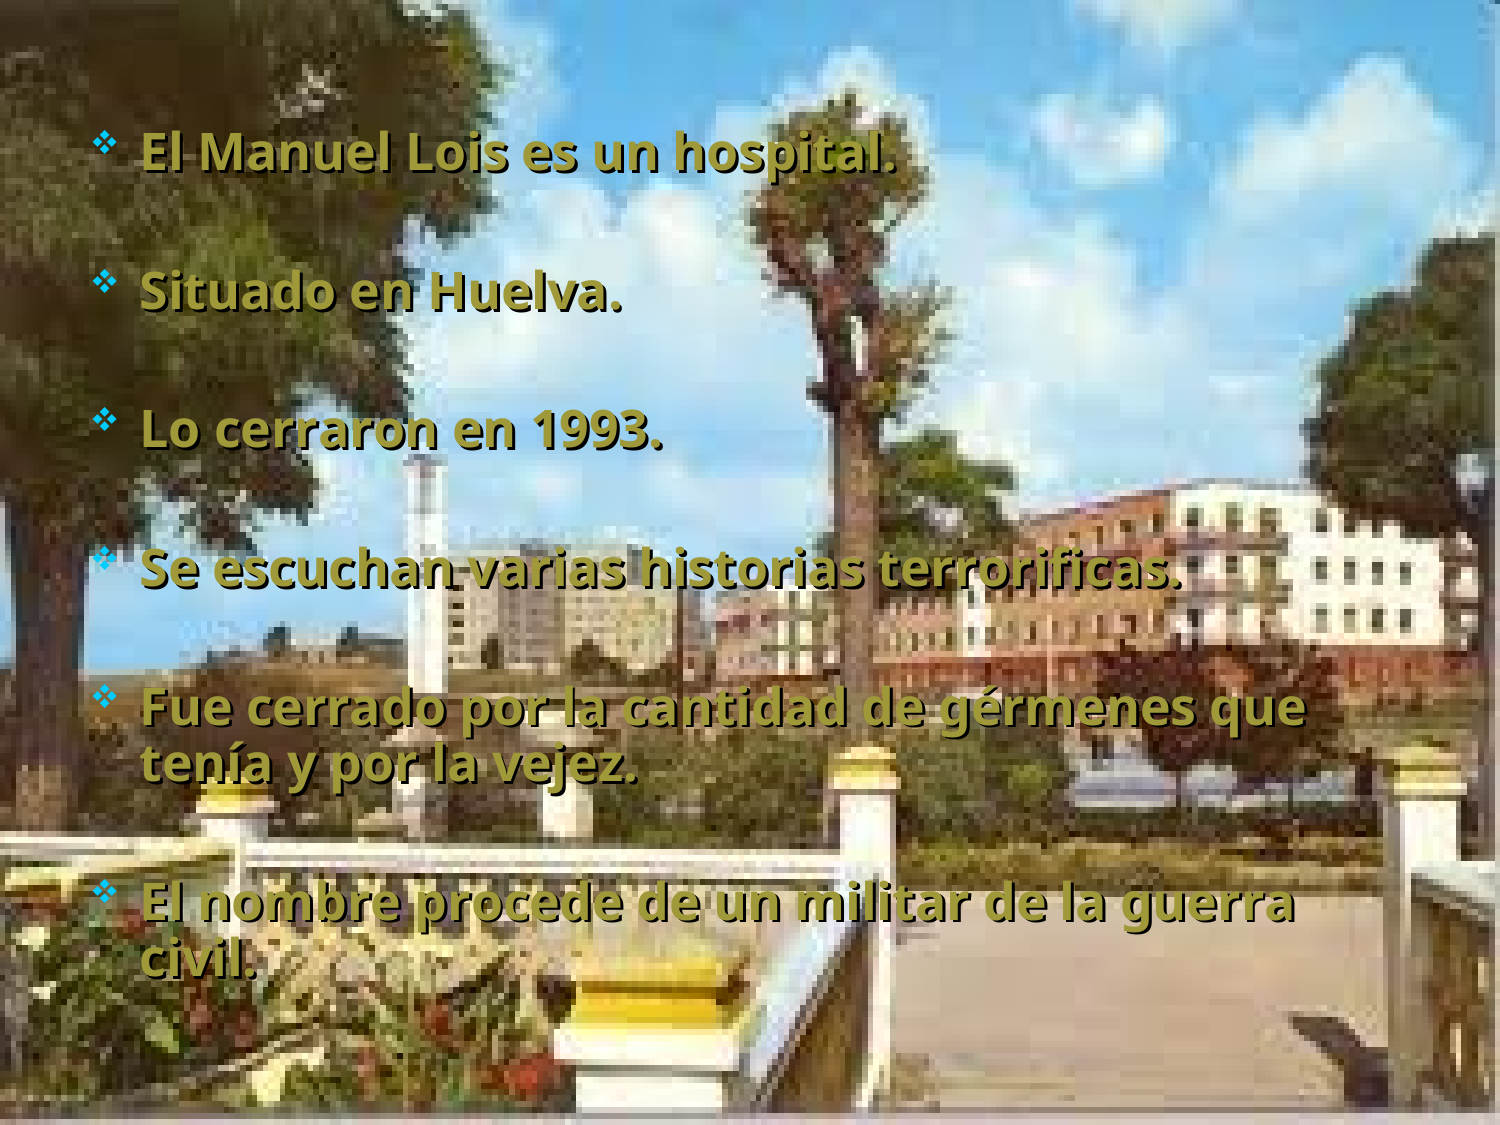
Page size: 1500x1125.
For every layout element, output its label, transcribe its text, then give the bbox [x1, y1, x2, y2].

list El Manuel Lois es un hospital. Situado en Huelva. Lo cerraron en 1993. Se escuchan varias historias terrorificas. Fue cerrado por la cantidad de gérmenes que tenía y por la vejez. El nombre procede de un militar de la guerra civil. [75, 118, 1388, 1005]
picture [0, 0, 1500, 1125]
